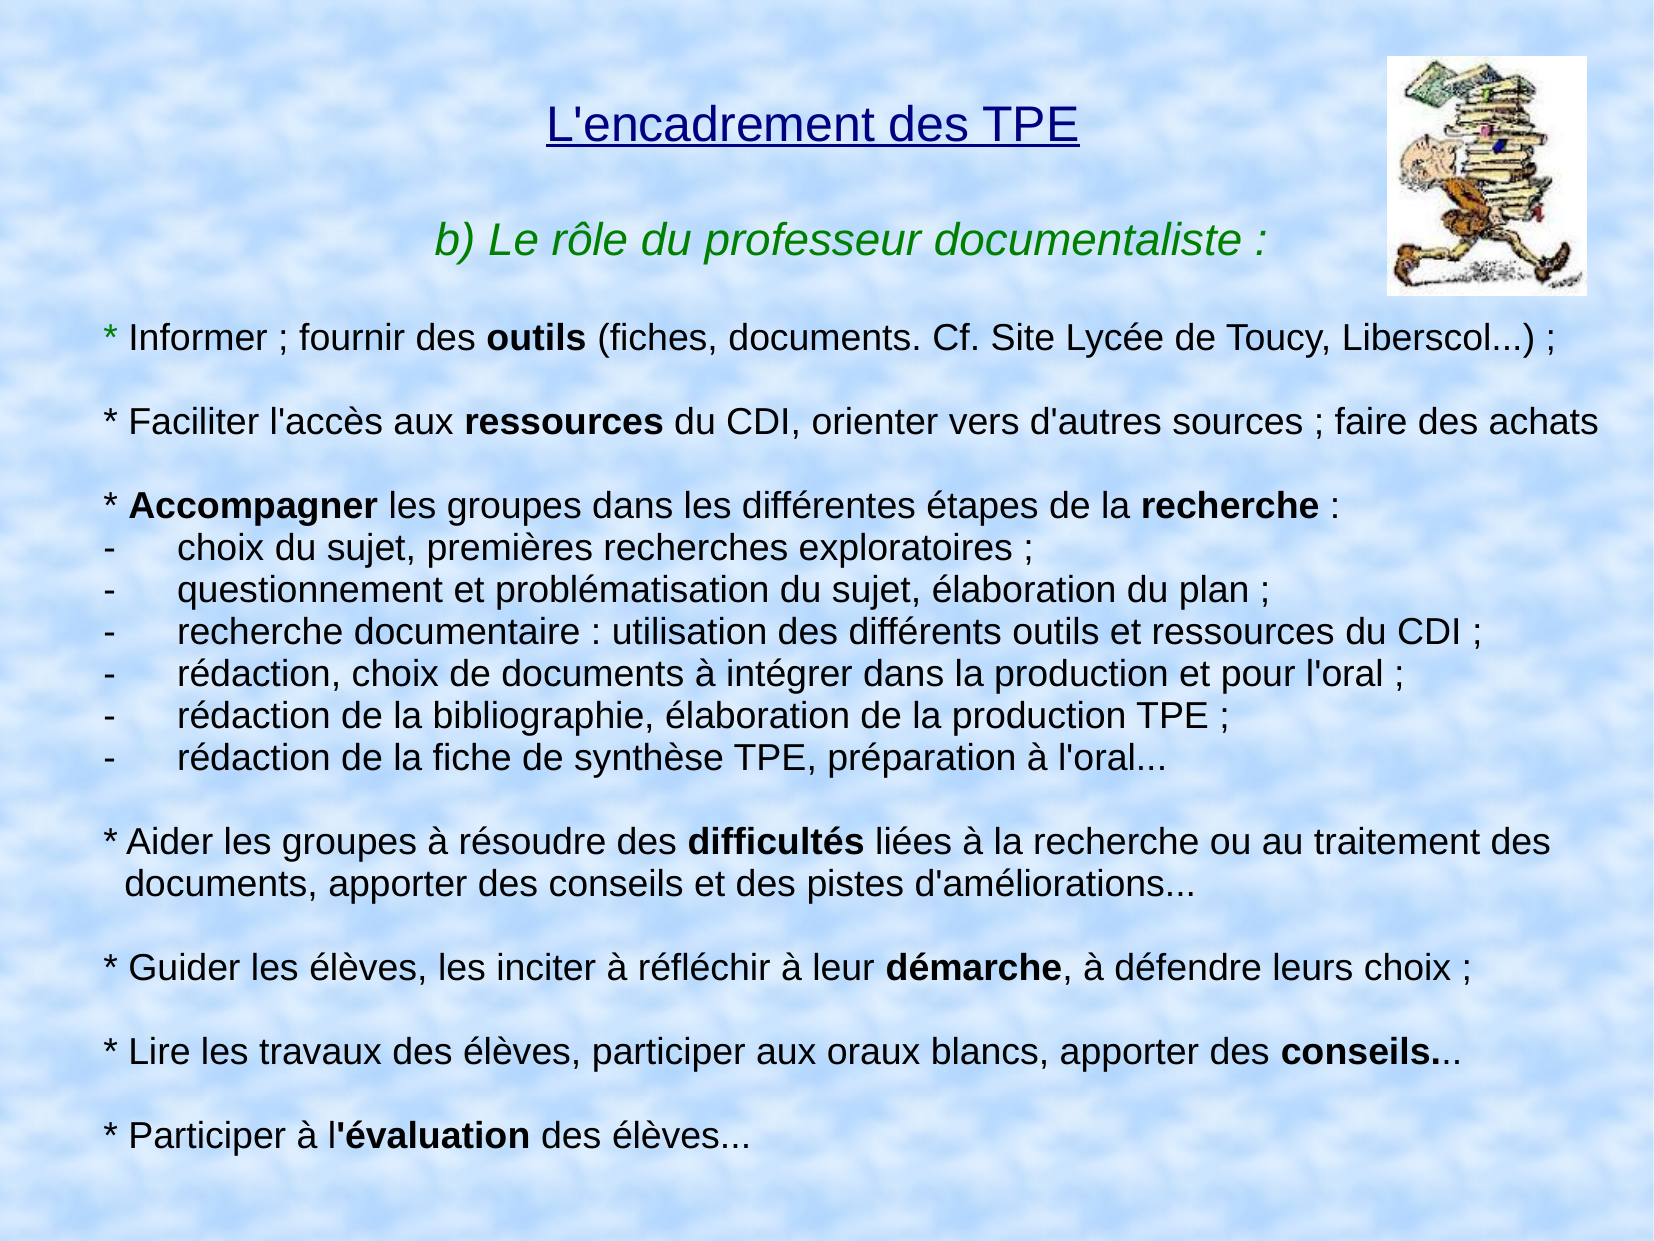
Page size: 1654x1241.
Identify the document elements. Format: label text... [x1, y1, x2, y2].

picture [0, 0, 1654, 1241]
text_box b) Le rôle du professeur documentaliste : * Informer ; fournir des outils (fiches, documents. Cf. Site Lycée de Toucy, Liberscol...) ; * Faciliter l'accès aux ressources du CDI, orienter vers d'autres sources ; faire des achats * Accompagner les groupes dans les différentes étapes de la recherche : - choix du sujet, premières recherches exploratoires ; - questionnement et problématisation du sujet, élaboration du plan ; - recherche documentaire : utilisation des différents outils et ressources du CDI ; - rédaction, choix de documents à intégrer dans la production et pour l'oral ; - rédaction de la bibliographie, élaboration de la production TPE ; - rédaction de la fiche de synthèse TPE, préparation à l'oral... * Aider les groupes à résoudre des difficultés liées à la recherche ou au traitement des documents, apporter des conseils et des pistes d'améliorations... * Guider les élèves, les inciter à réfléchir à leur démarche, à défendre leurs choix ; * Lire les travaux des élèves, participer aux oraux blancs, apporter des conseils... * Participer à l'évaluation des élèves... [88, 206, 1615, 1173]
text_box L'encadrement des TPE [531, 88, 1095, 160]
